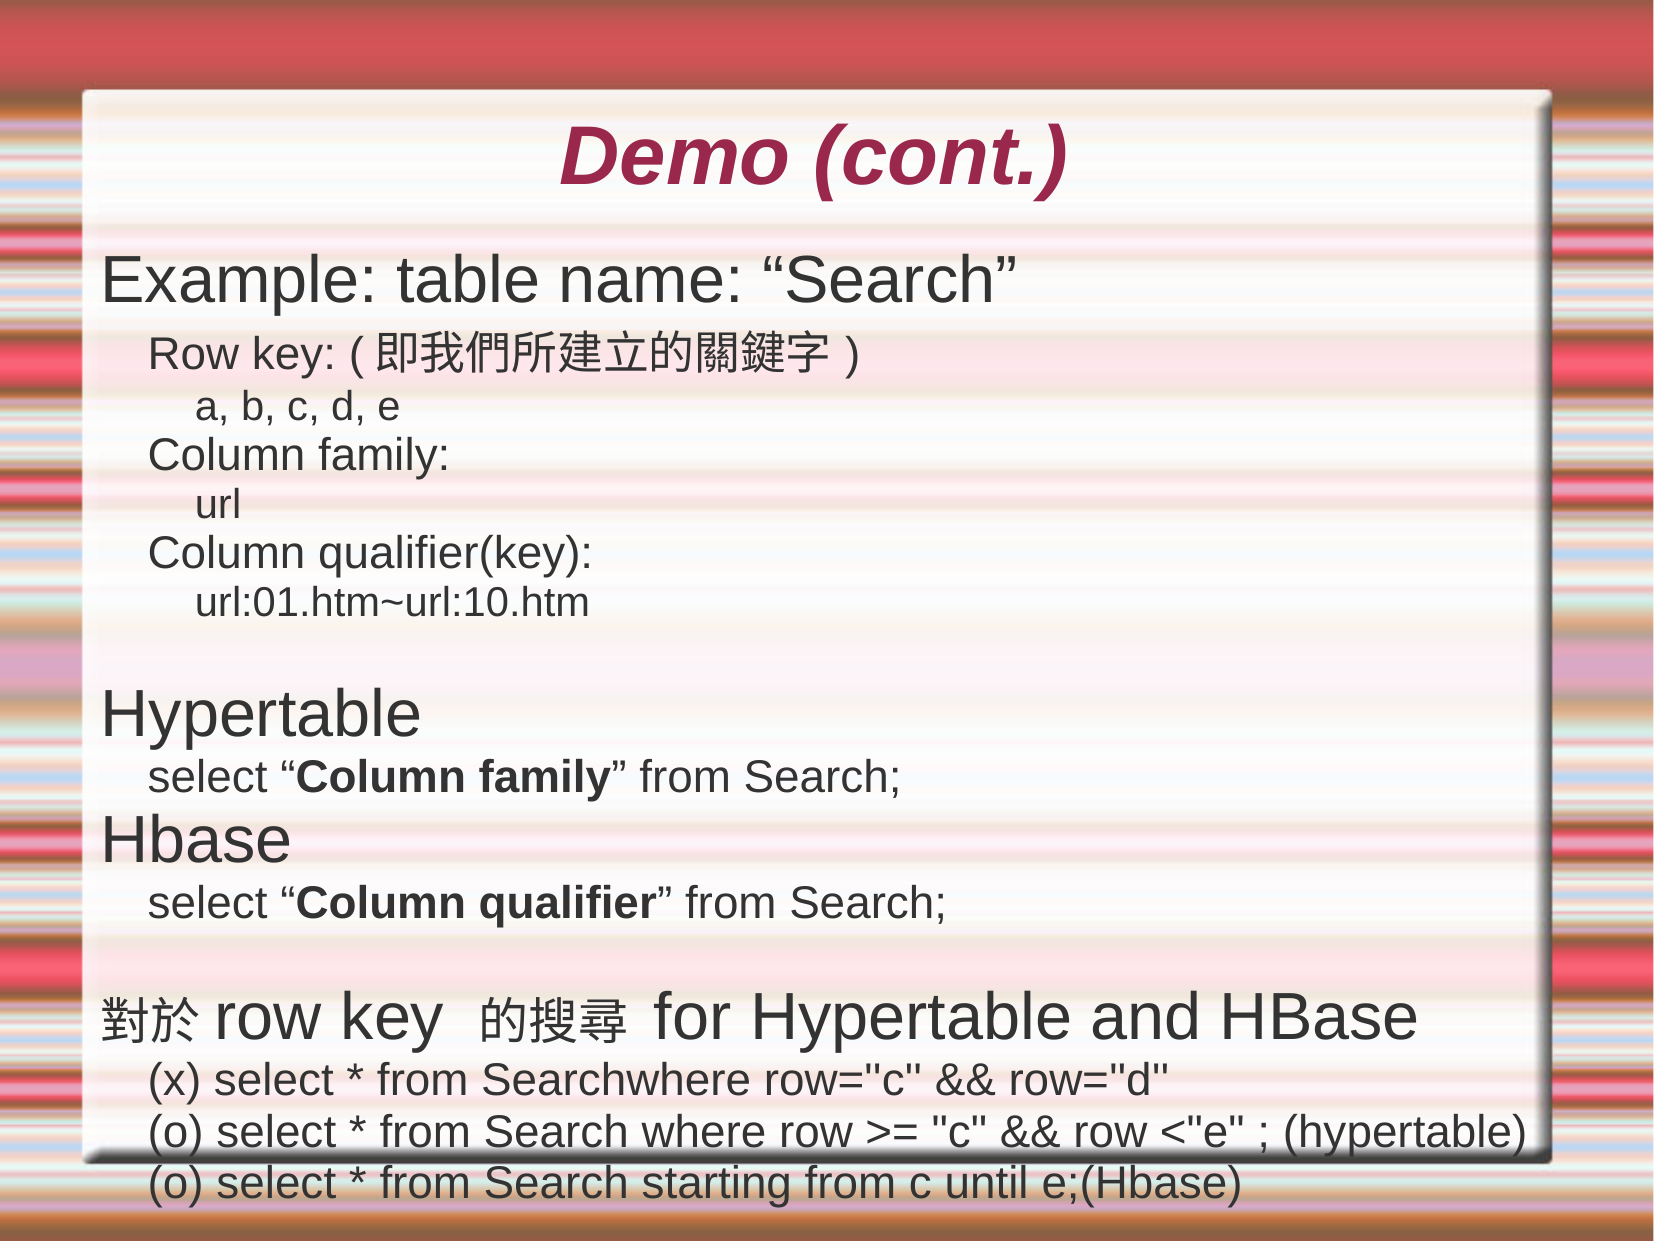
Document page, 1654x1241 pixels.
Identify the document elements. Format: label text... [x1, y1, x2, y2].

list Example: table name: “Search” Row key: (即我們所建立的關鍵字) a, b, c, d, e Column family: url Column qualifier(key): url:01.htm~url:10.htm Hypertable select “Column family” from Search; Hbase select “Column qualifier” from Search; 對於row key 的搜尋 for Hypertable and HBase (x) select * from Searchwhere row=''c'' && row=''d'' (o) select * from Search where row >= "c" && row <"e" ; (hypertable) (o) select * from Search starting from c until e;(Hbase) [88, 241, 1654, 1207]
title Demo (cont.) [88, 59, 1540, 241]
picture [0, 0, 1654, 1241]
